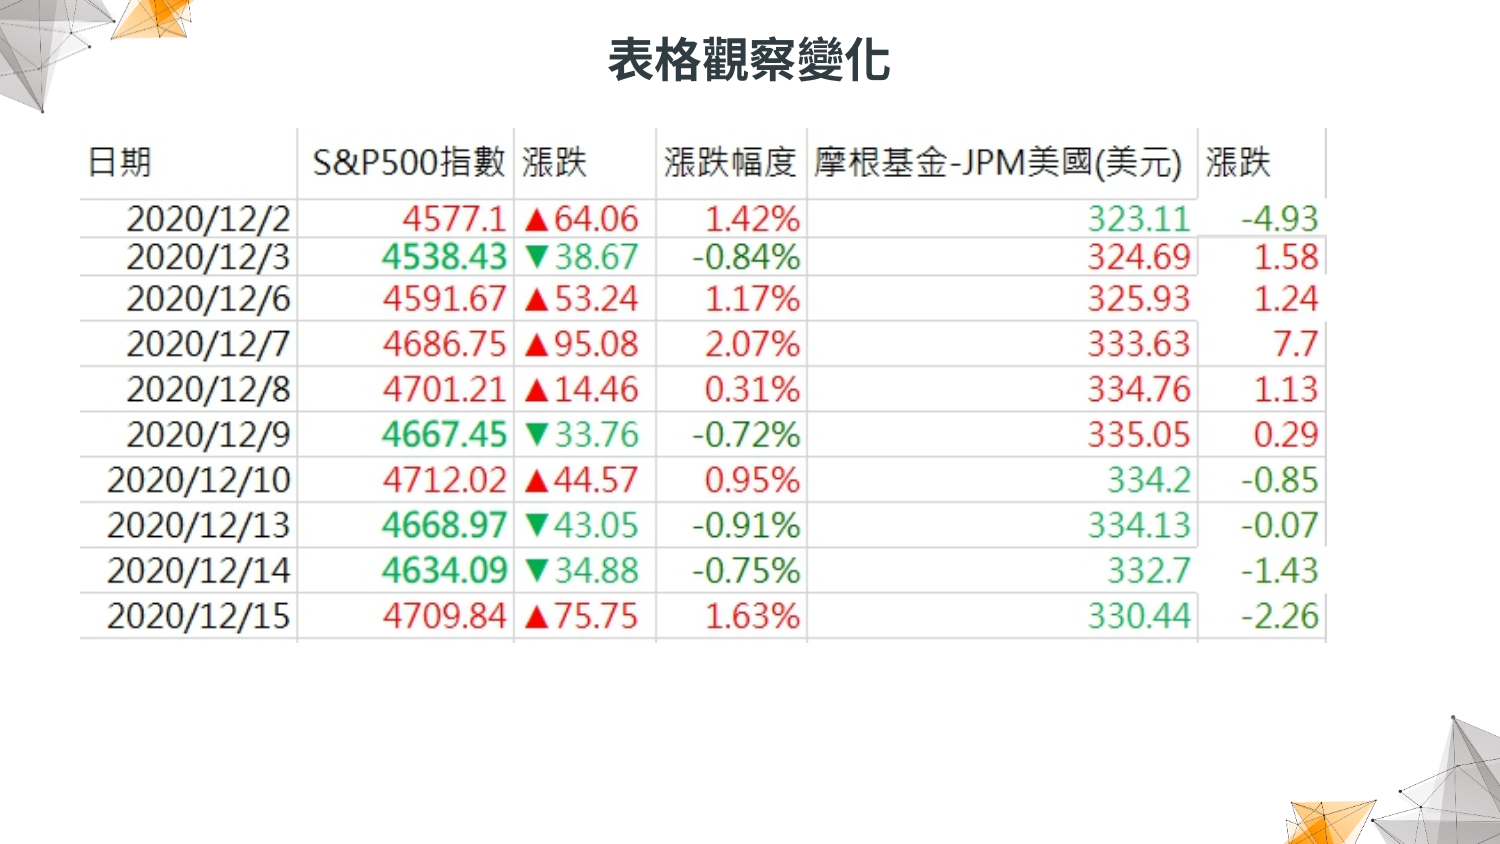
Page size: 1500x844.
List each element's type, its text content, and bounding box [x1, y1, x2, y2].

text_box 表格觀察變化 [483, 29, 1017, 88]
picture [0, 0, 194, 118]
picture [1283, 710, 1500, 844]
picture [80, 128, 1327, 643]
